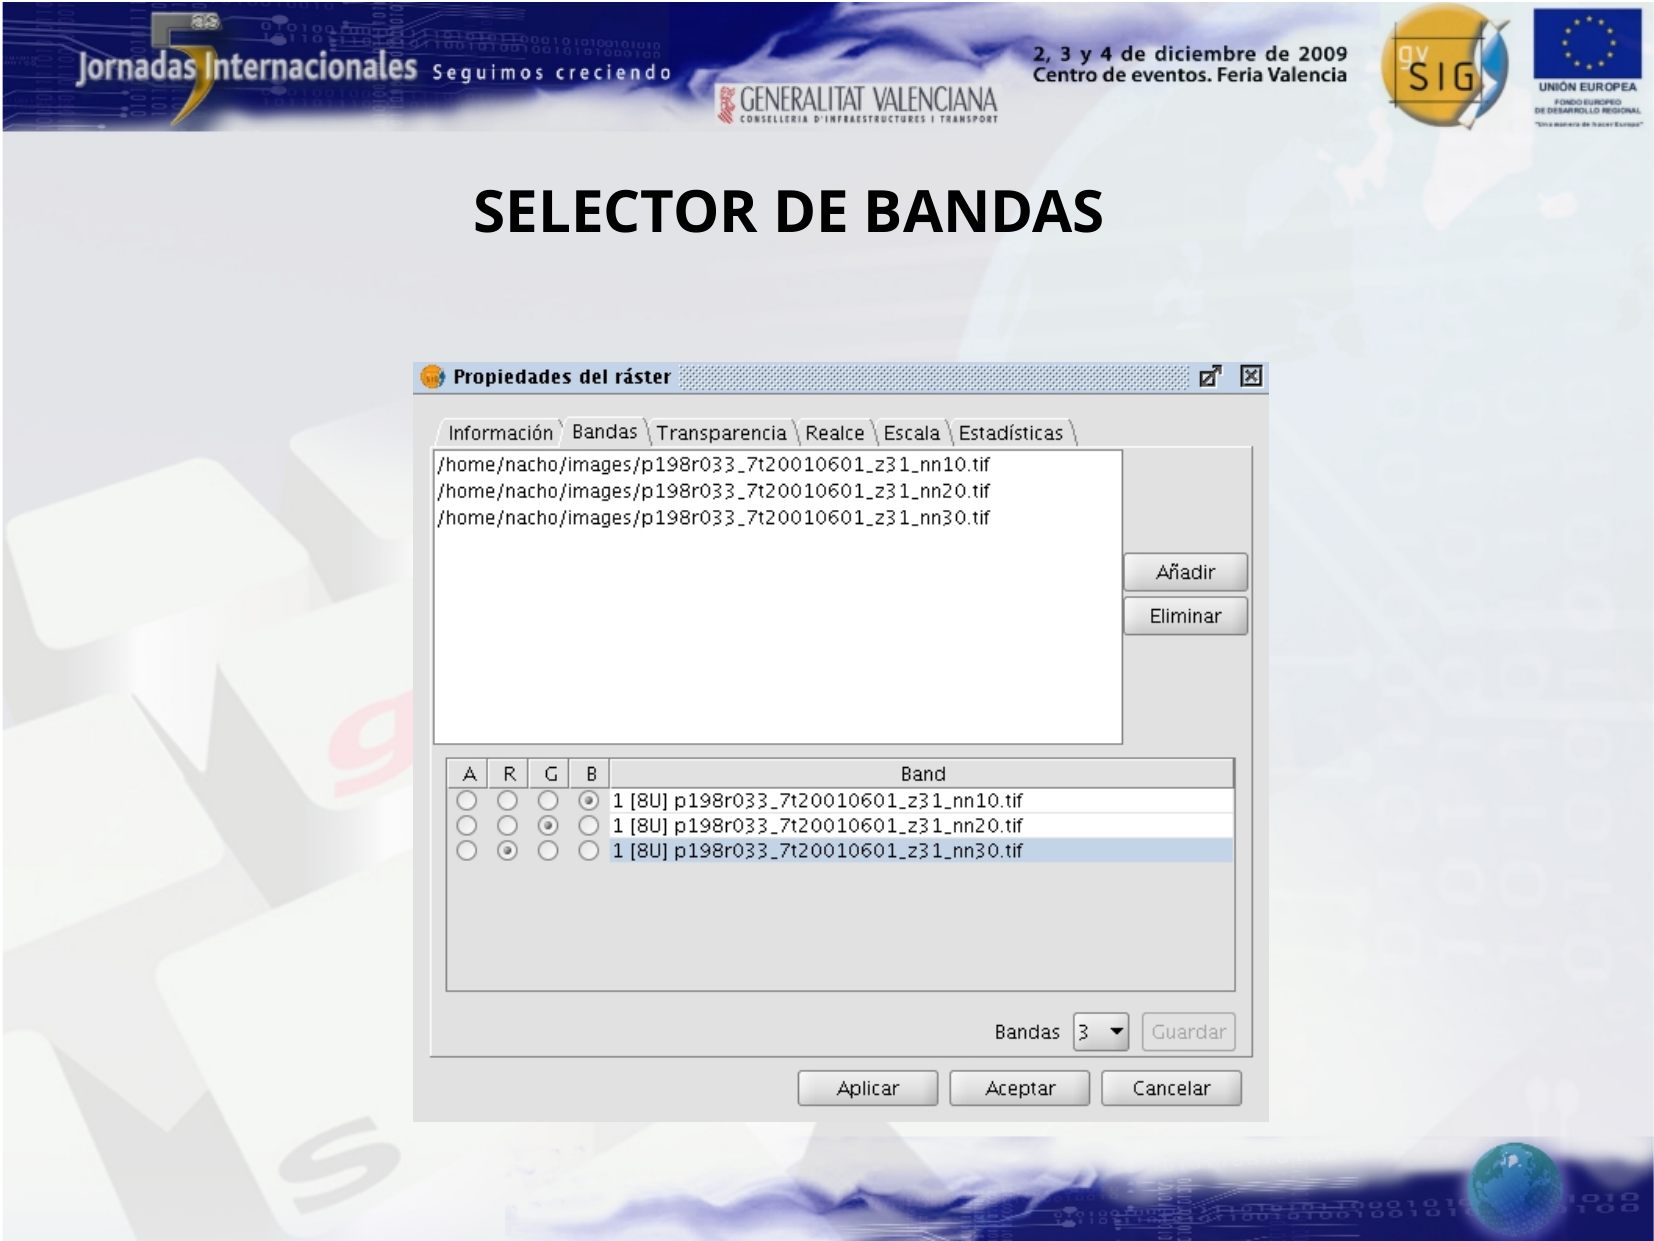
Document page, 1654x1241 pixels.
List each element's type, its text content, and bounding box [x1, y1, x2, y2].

text_box SELECTOR DE BANDAS [458, 165, 1120, 255]
picture [2, 2, 1654, 1241]
